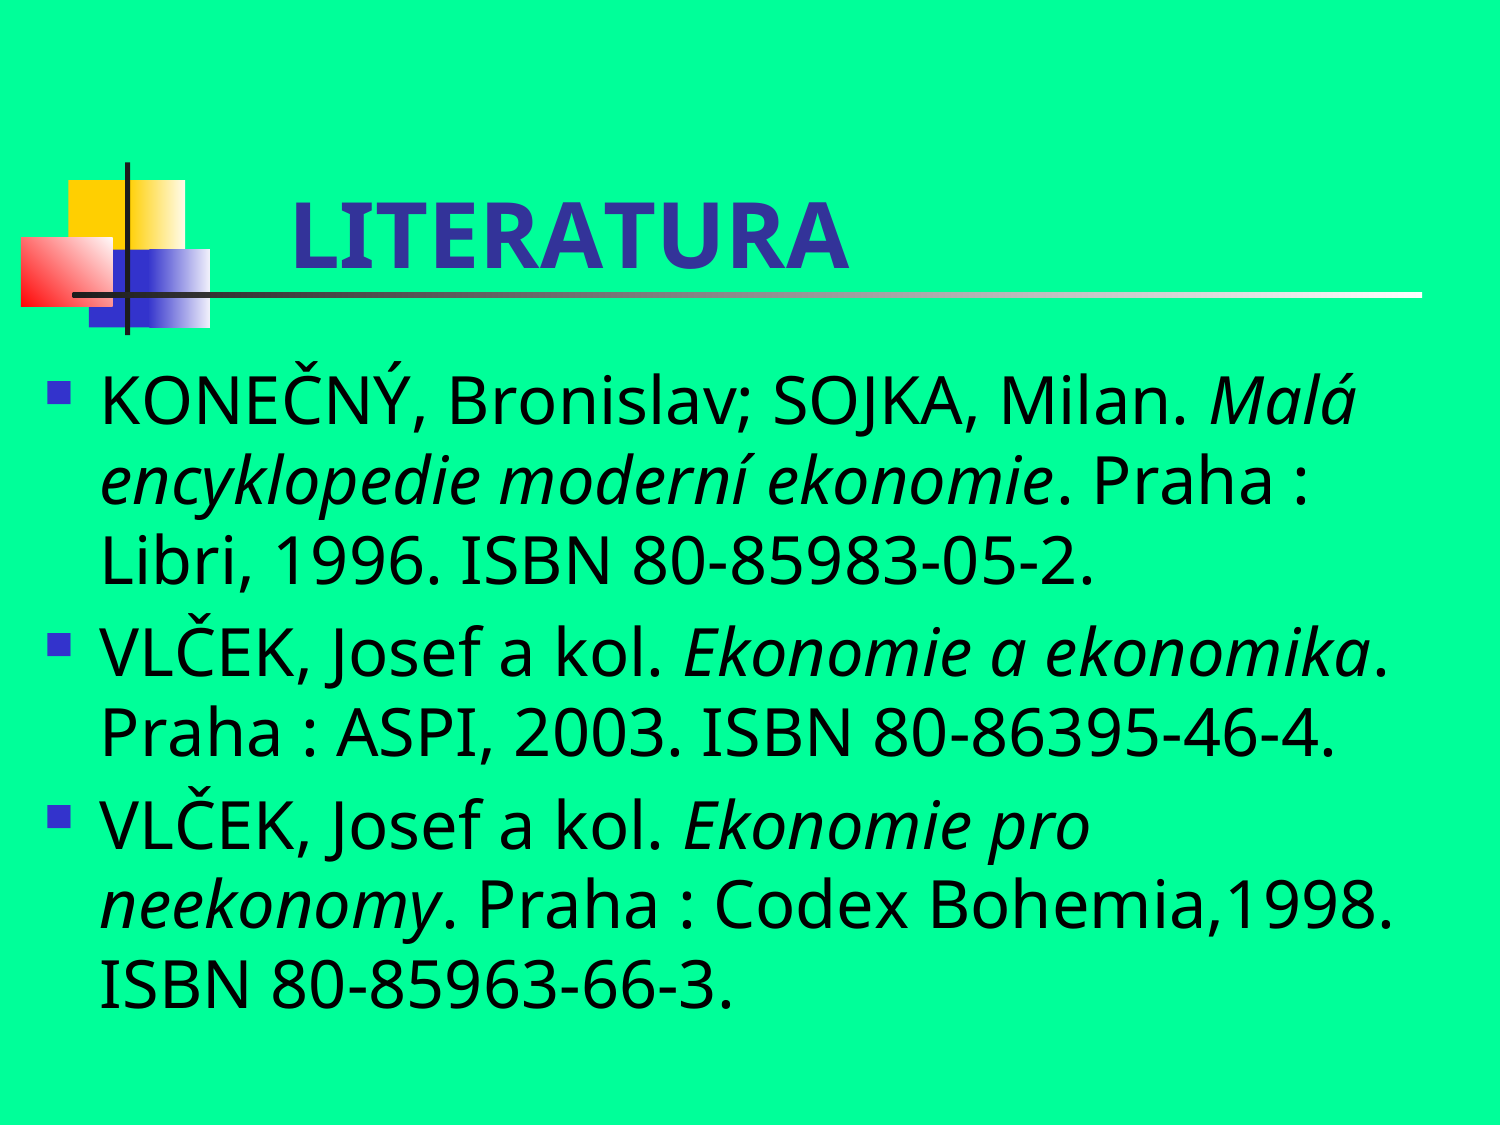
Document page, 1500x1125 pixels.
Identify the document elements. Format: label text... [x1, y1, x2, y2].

title LITERATURA [242, 54, 865, 296]
list KONEČNÝ, Bronislav; SOJKA, Milan. Malá encyklopedie moderní ekonomie. Praha : Libri, 1996. ISBN 80-85983-05-2. VLČEK, Josef a kol. Ekonomie a ekonomika. Praha : ASPI, 2003. ISBN 80-86395-46-4. VLČEK, Josef a kol. Ekonomie pro neekonomy. Praha : Codex Bohemia,1998. ISBN 80-85963-66-3. [29, 350, 1471, 1095]
